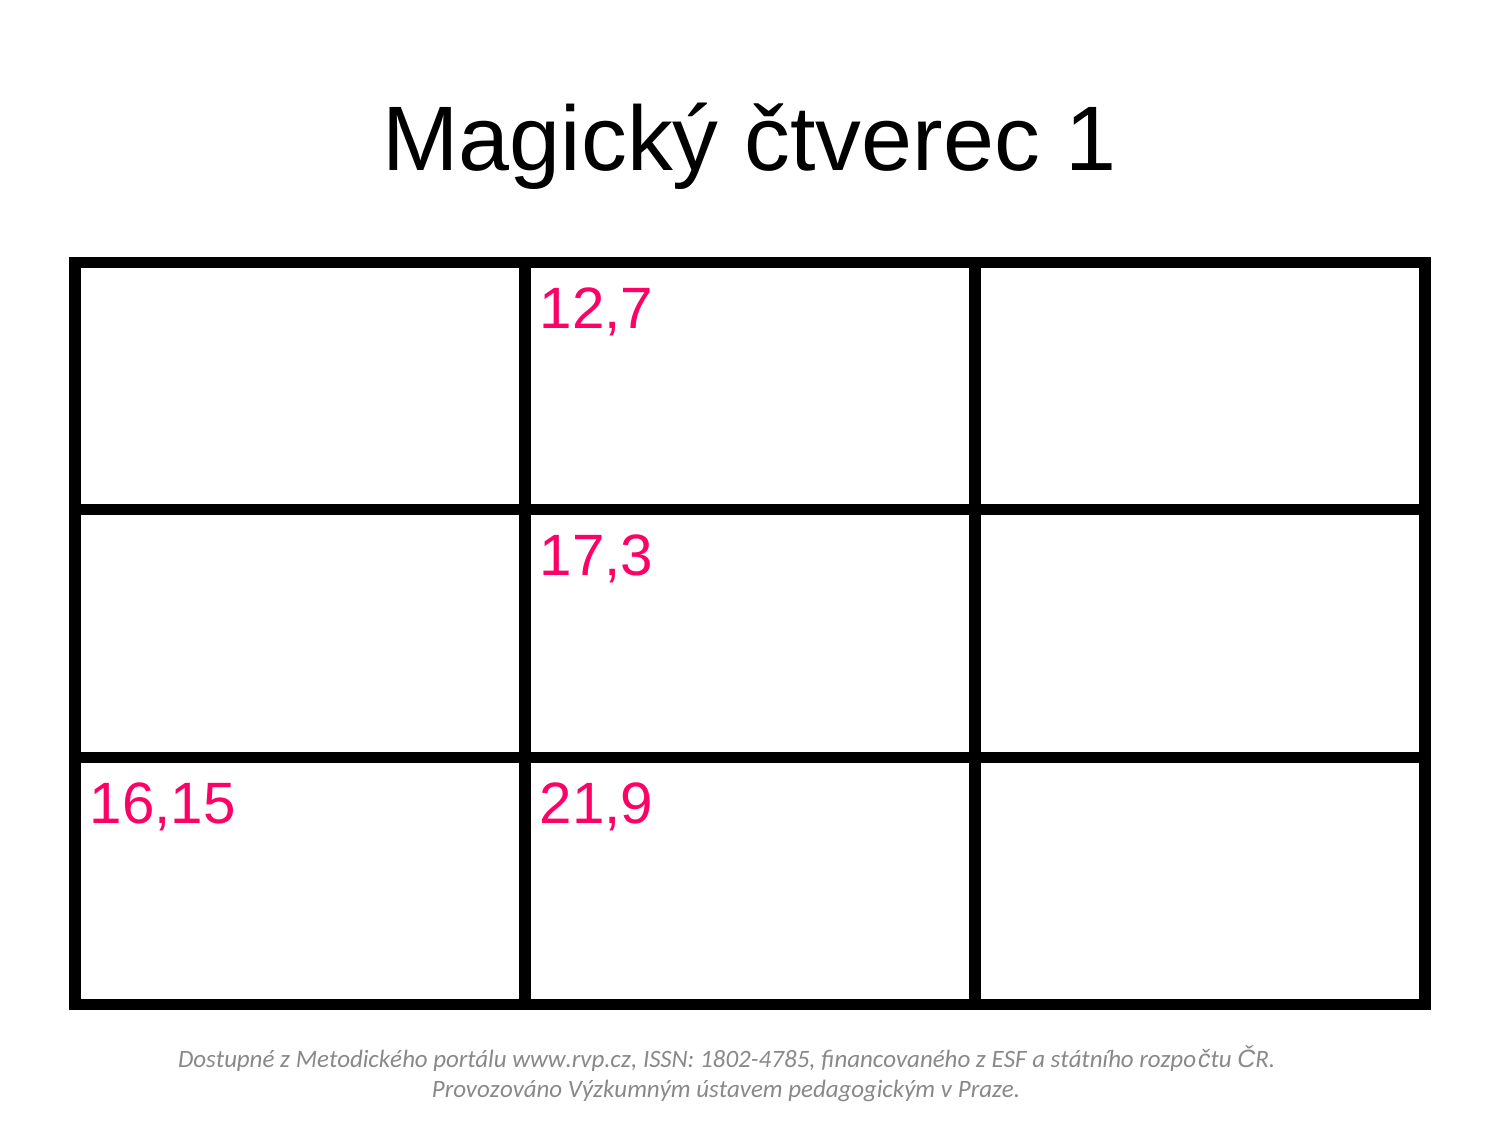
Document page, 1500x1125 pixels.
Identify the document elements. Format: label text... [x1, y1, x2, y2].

table_header [981, 268, 1419, 504]
table_cell [981, 763, 1419, 999]
table_cell 17,3 [531, 515, 969, 752]
table_cell 16,15 [81, 763, 519, 999]
table_cell [81, 515, 519, 752]
table_header 12,7 [531, 268, 969, 504]
text_box Dostupné z Metodického portálu www.rvp.cz, ISSN: 1802-4785, financovaného z ESF a státního rozpočtu ČR. Provozováno Výzkumným ústavem pedagogickým v Praze. [105, 1042, 1348, 1103]
table_header [81, 268, 519, 504]
title Magický čtverec 1 [75, 45, 1426, 233]
table_cell [981, 515, 1419, 752]
table_cell 21,9 [531, 763, 969, 999]
